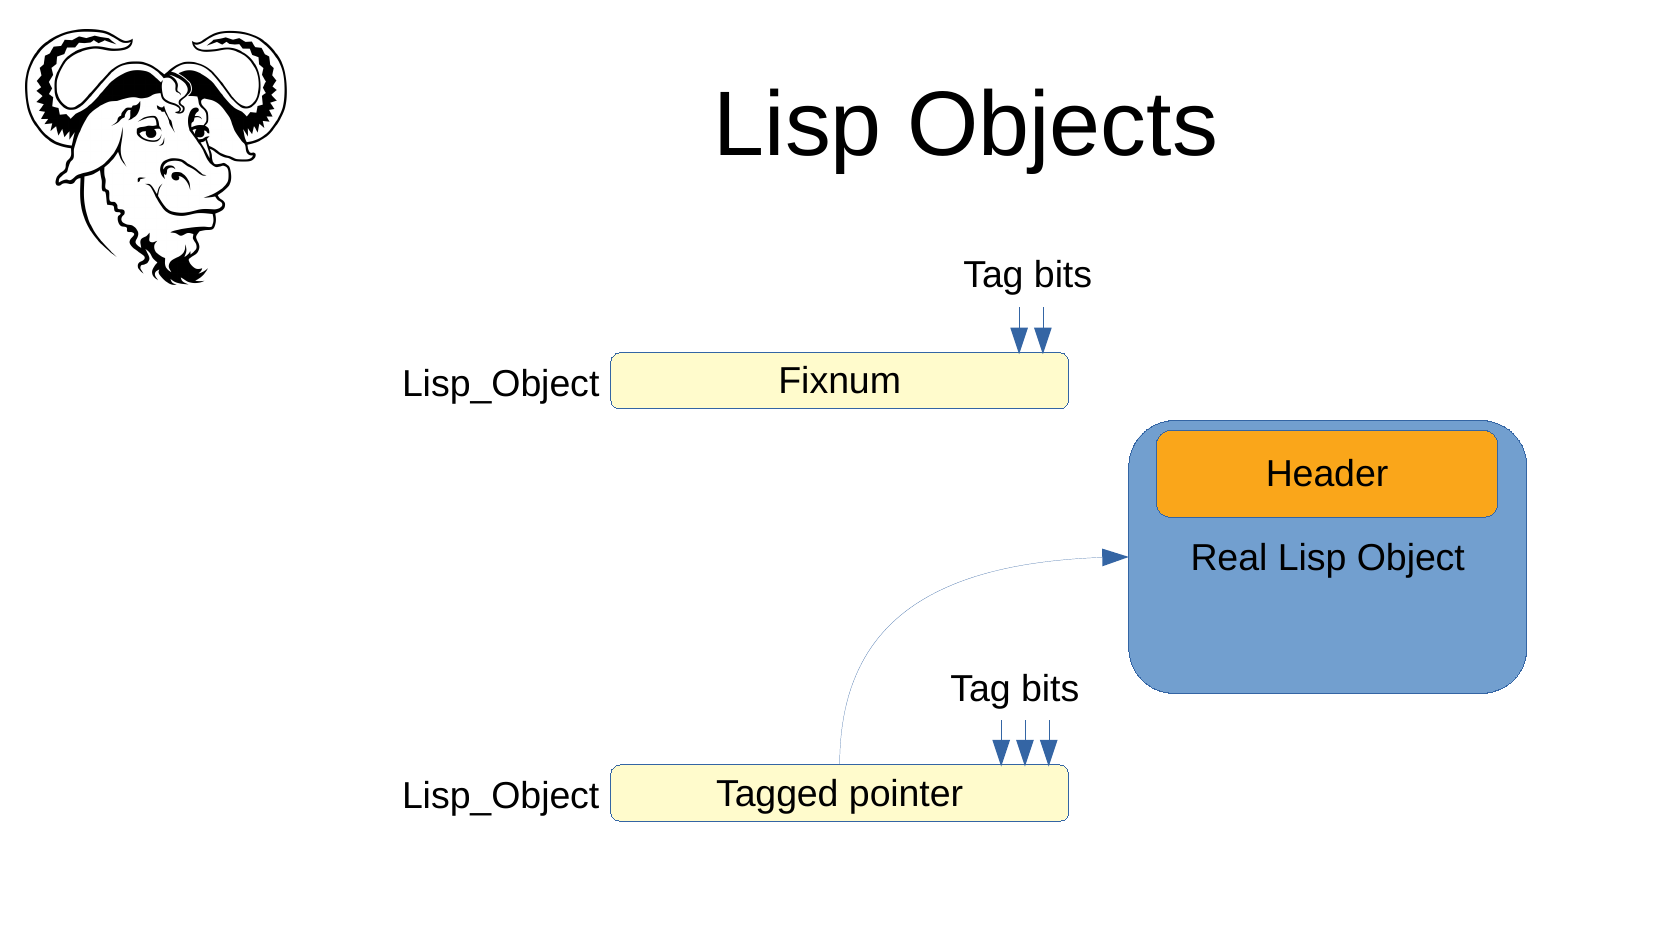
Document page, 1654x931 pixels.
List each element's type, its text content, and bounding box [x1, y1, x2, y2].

title Lisp Objects [421, 37, 1512, 211]
text_box Tagged pointer [615, 764, 1069, 822]
text_box Tag bits [935, 660, 1099, 752]
text_box Real Lisp Object [1128, 420, 1527, 694]
text_box Tag bits [948, 246, 1171, 346]
text_box Lisp_Object [387, 766, 615, 824]
text_box Fixnum [615, 352, 1069, 409]
text_box Lisp_Object [387, 354, 615, 412]
text_box Header [1156, 430, 1498, 518]
picture [25, 29, 287, 285]
